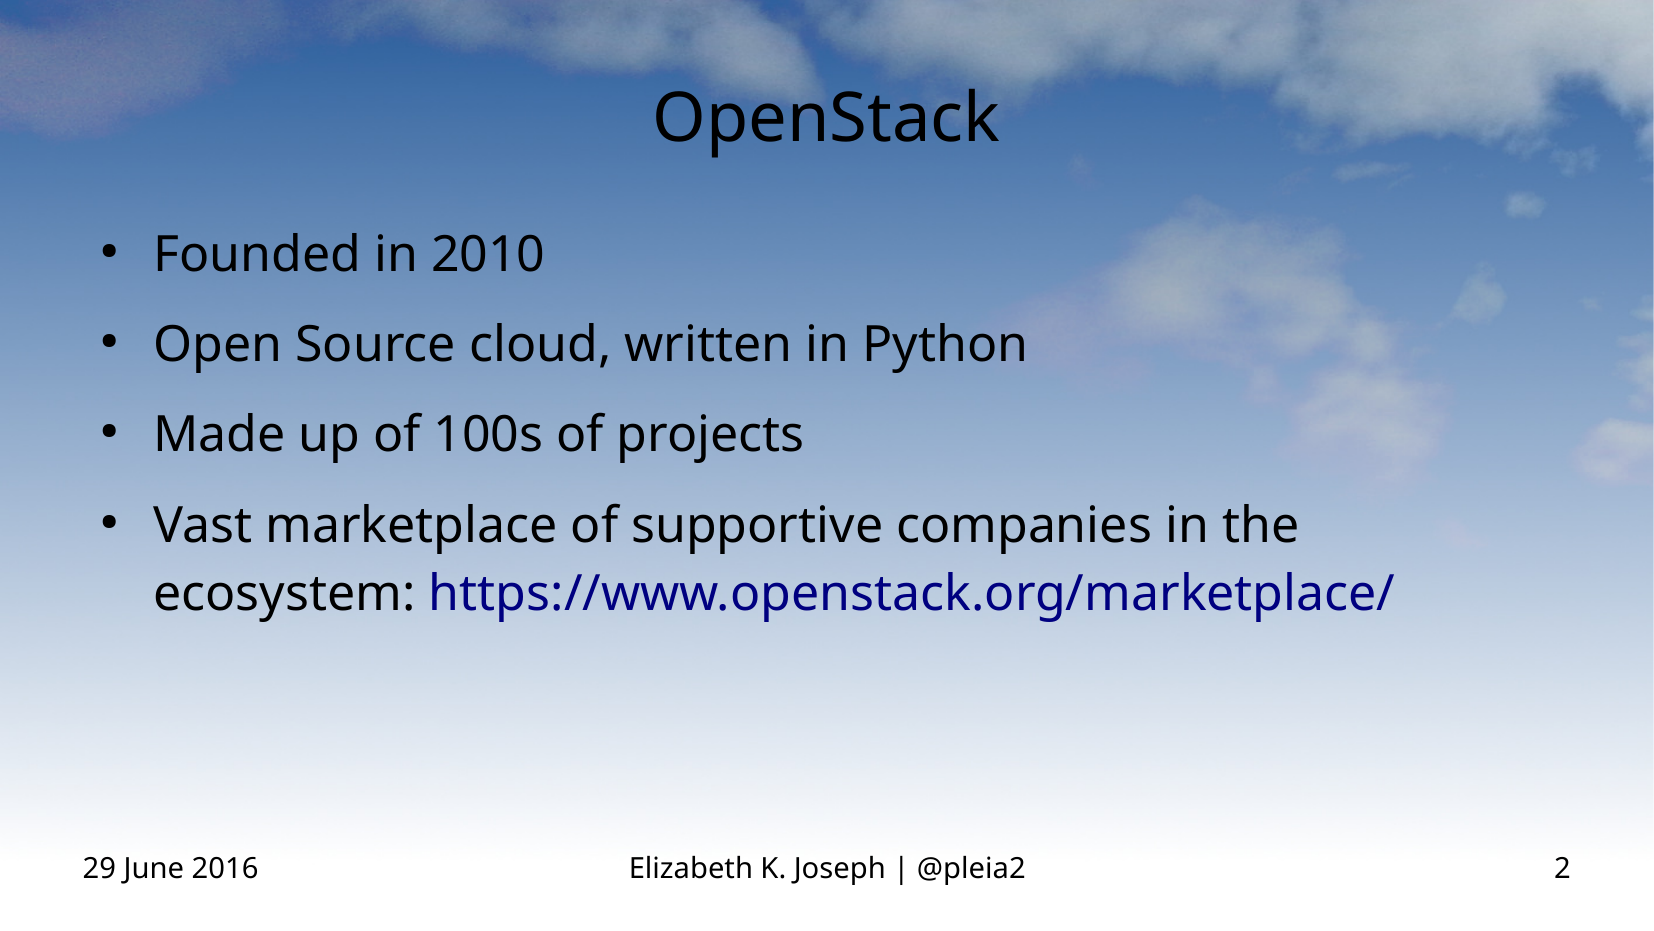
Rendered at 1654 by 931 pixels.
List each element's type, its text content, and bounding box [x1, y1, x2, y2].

list Founded in 2010 Open Source cloud, written in Python Made up of 100s of projects Vast marketplace of supportive companies in the ecosystem: https://www.openstack.org/marketplace/ [82, 217, 1571, 758]
picture [0, 0, 1654, 931]
title OpenStack [82, 37, 1571, 193]
